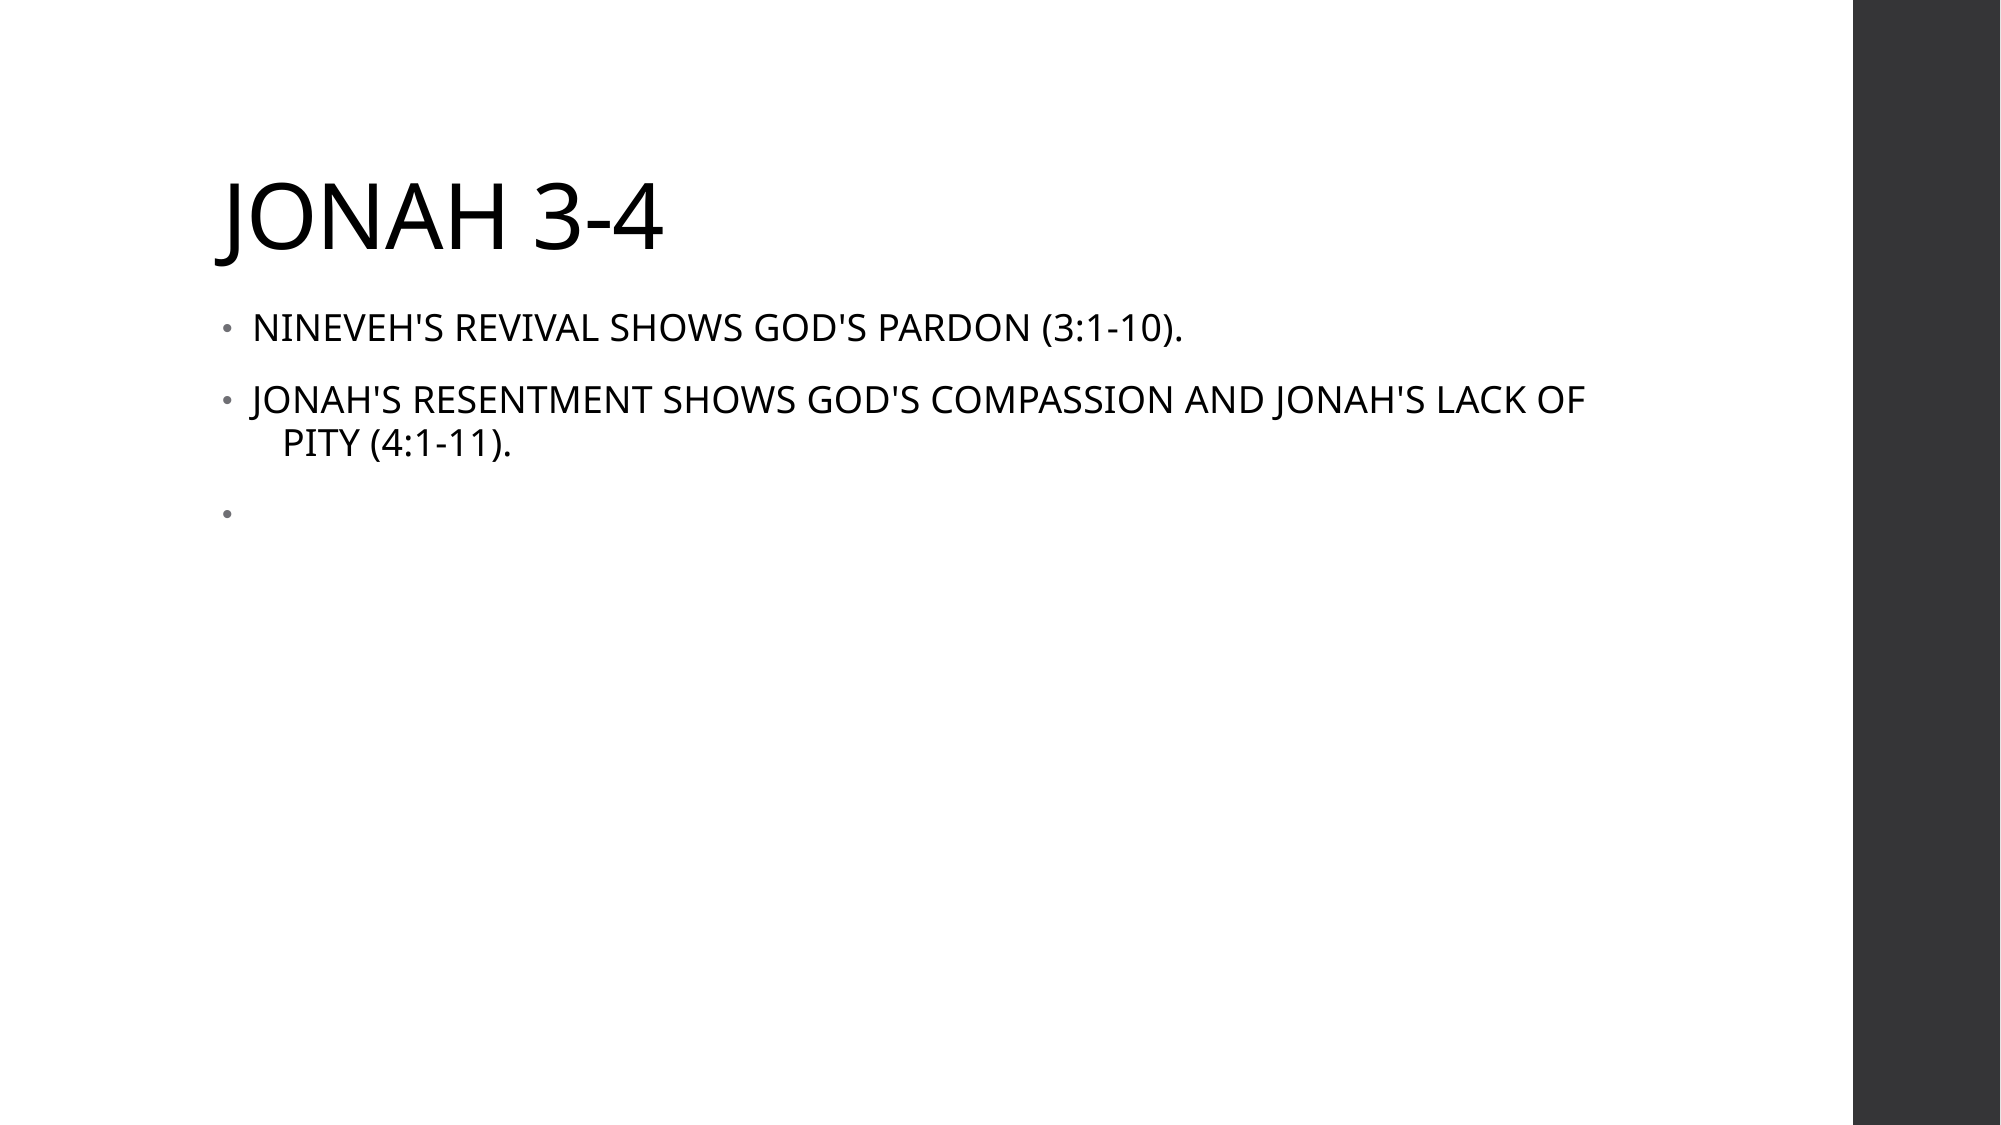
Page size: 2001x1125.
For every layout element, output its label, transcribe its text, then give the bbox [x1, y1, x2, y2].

title JONAH 3-4 [206, 60, 1797, 278]
list NINEVEH'S REVIVAL SHOWS GOD'S PARDON (3:1-10). JONAH'S RESENTMENT SHOWS GOD'S COMPASSION AND JONAH'S LACK OF PITY (4:1-11). [206, 299, 1617, 1014]
